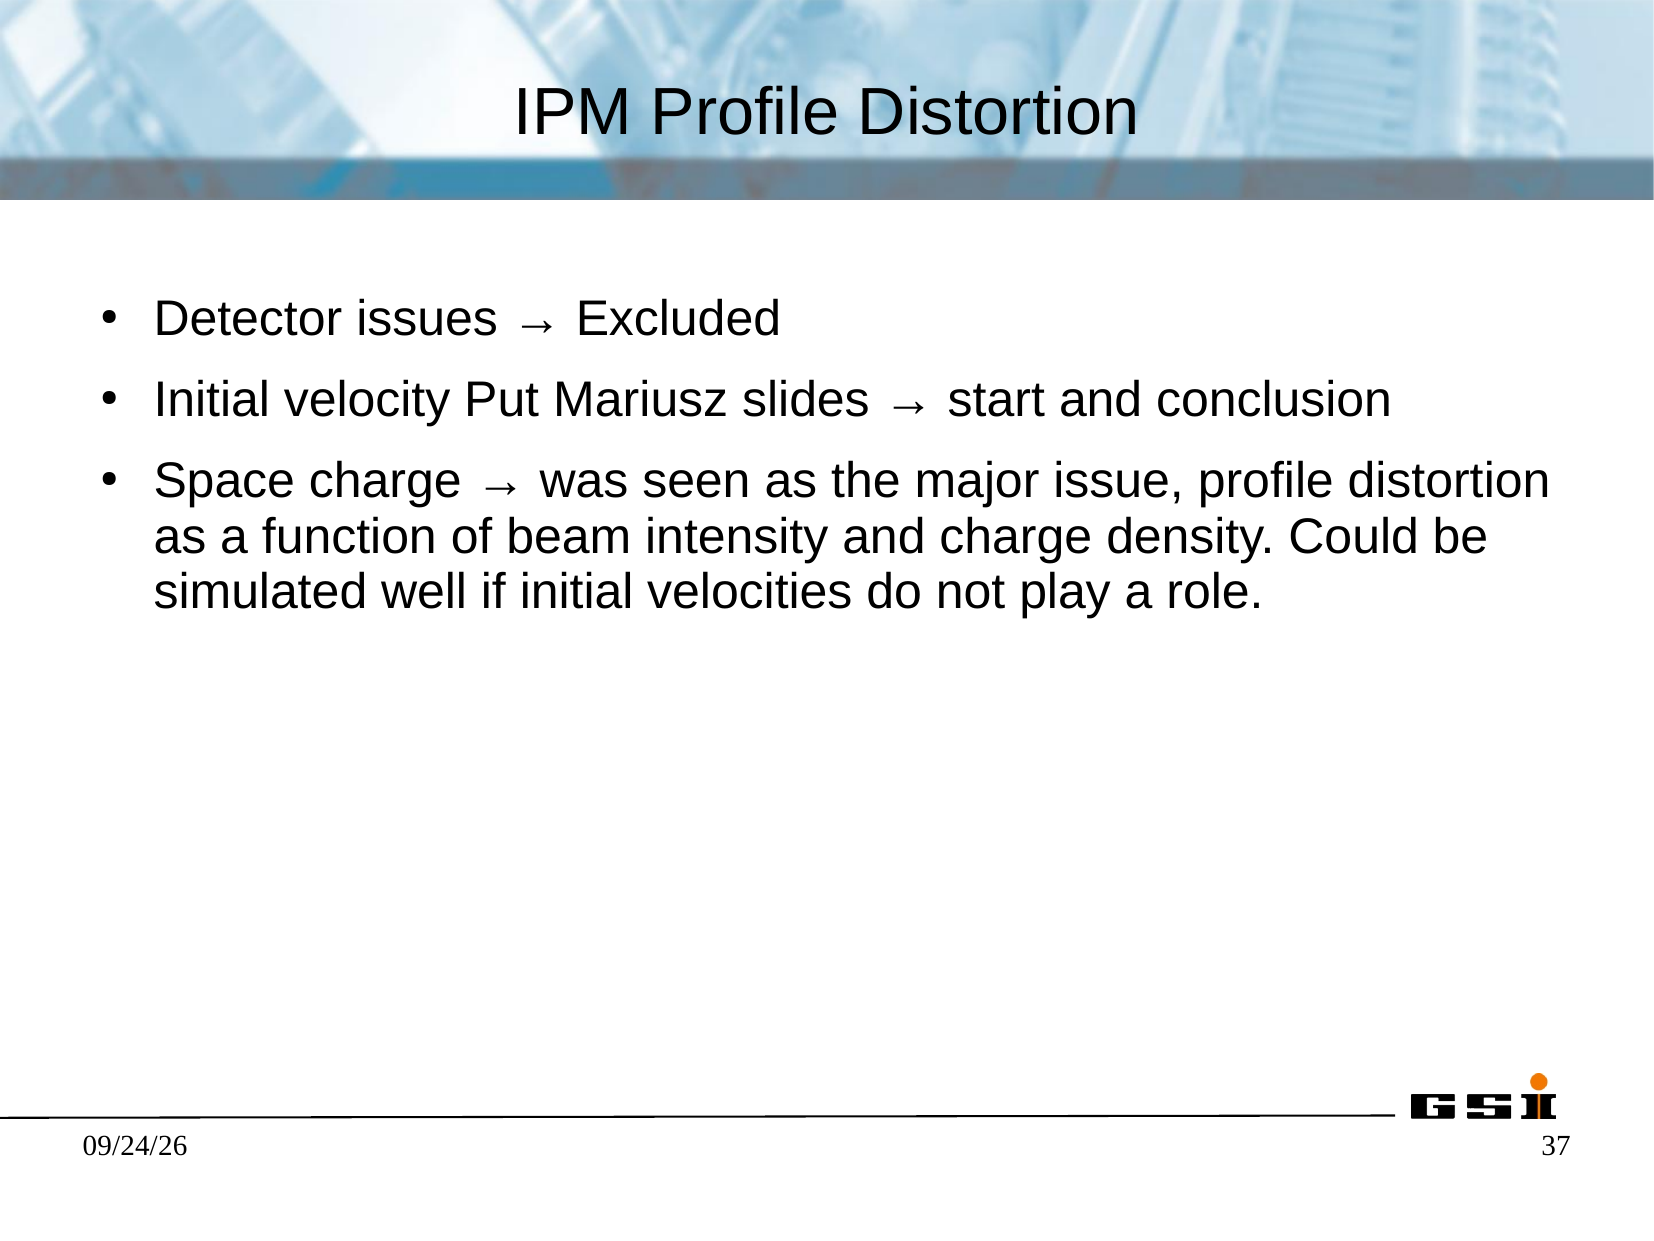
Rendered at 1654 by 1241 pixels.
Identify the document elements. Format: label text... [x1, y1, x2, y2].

picture [1411, 1073, 1556, 1119]
list Detector issues → Excluded Initial velocity Put Mariusz slides → start and conclusion Space charge → was seen as the major issue, profile distortion as a function of beam intensity and charge density. Could be simulated well if initial velocities do not play a role. [82, 290, 1571, 1010]
title IPM Profile Distortion [82, 8, 1571, 216]
picture [0, 0, 1654, 200]
